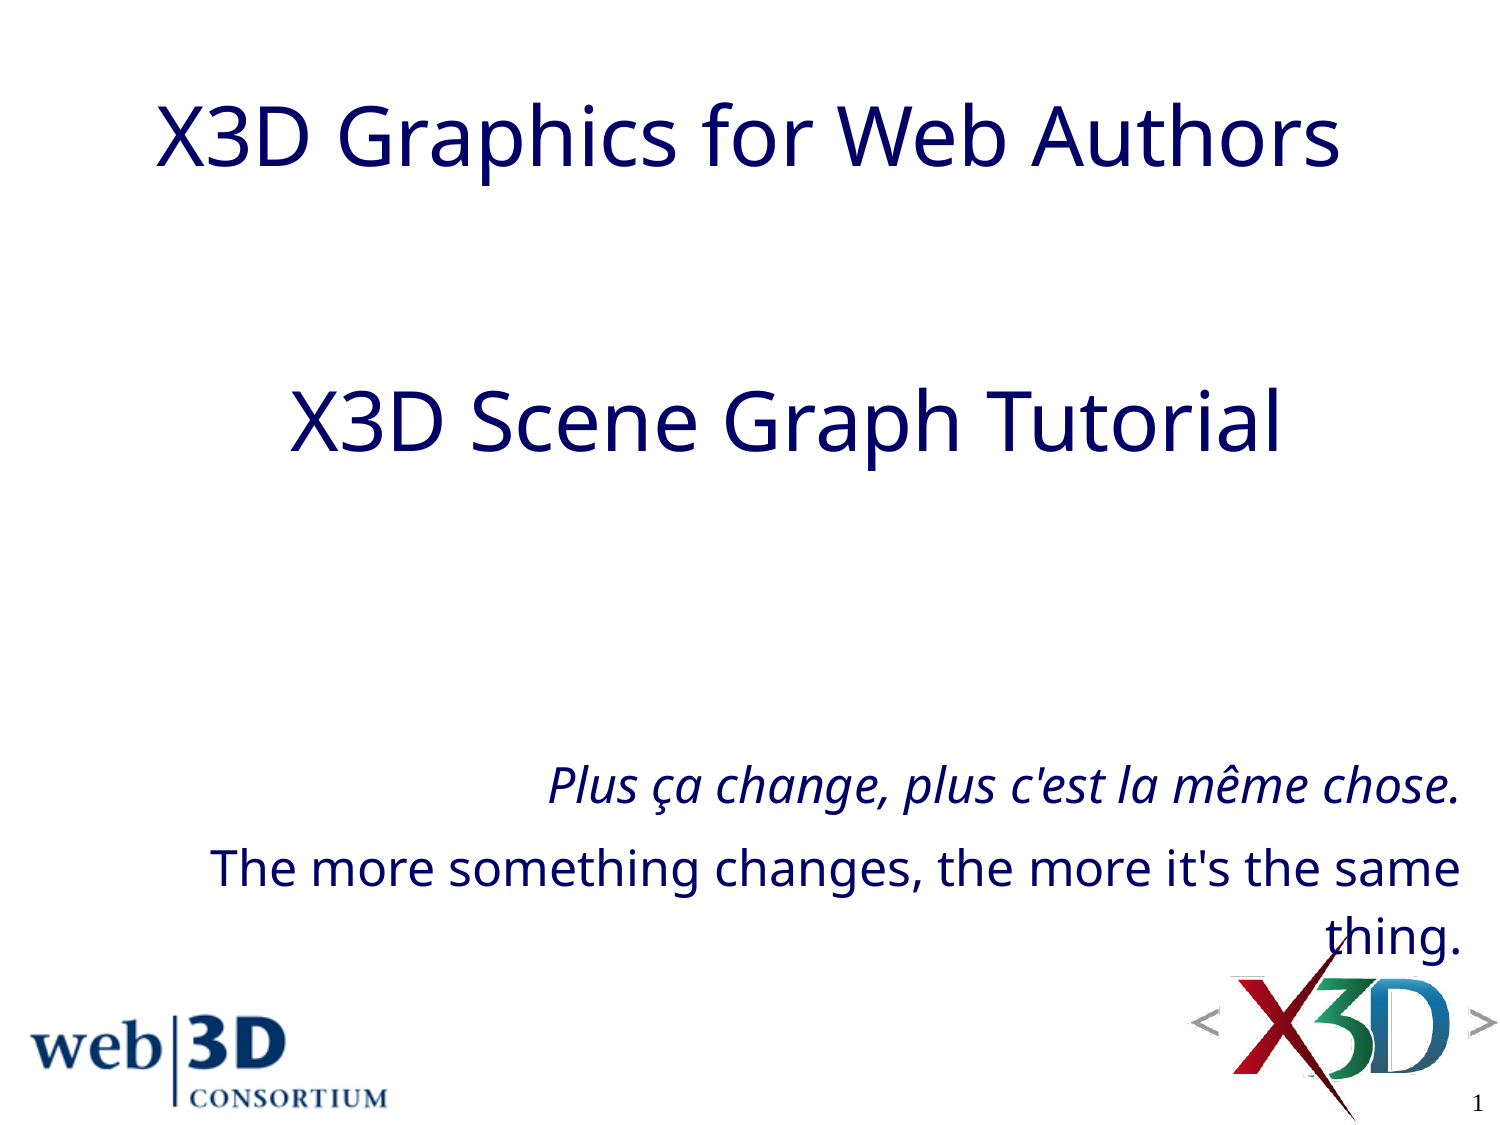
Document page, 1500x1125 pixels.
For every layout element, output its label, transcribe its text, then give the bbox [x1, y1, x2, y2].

title X3D Graphics for Web Authors [112, 29, 1388, 233]
picture [1187, 926, 1500, 1125]
picture [12, 998, 413, 1118]
subtitle X3D Scene Graph Tutorial Plus ça change, plus c'est la même chose. The more something changes, the more it's the same thing. [37, 237, 1463, 1001]
